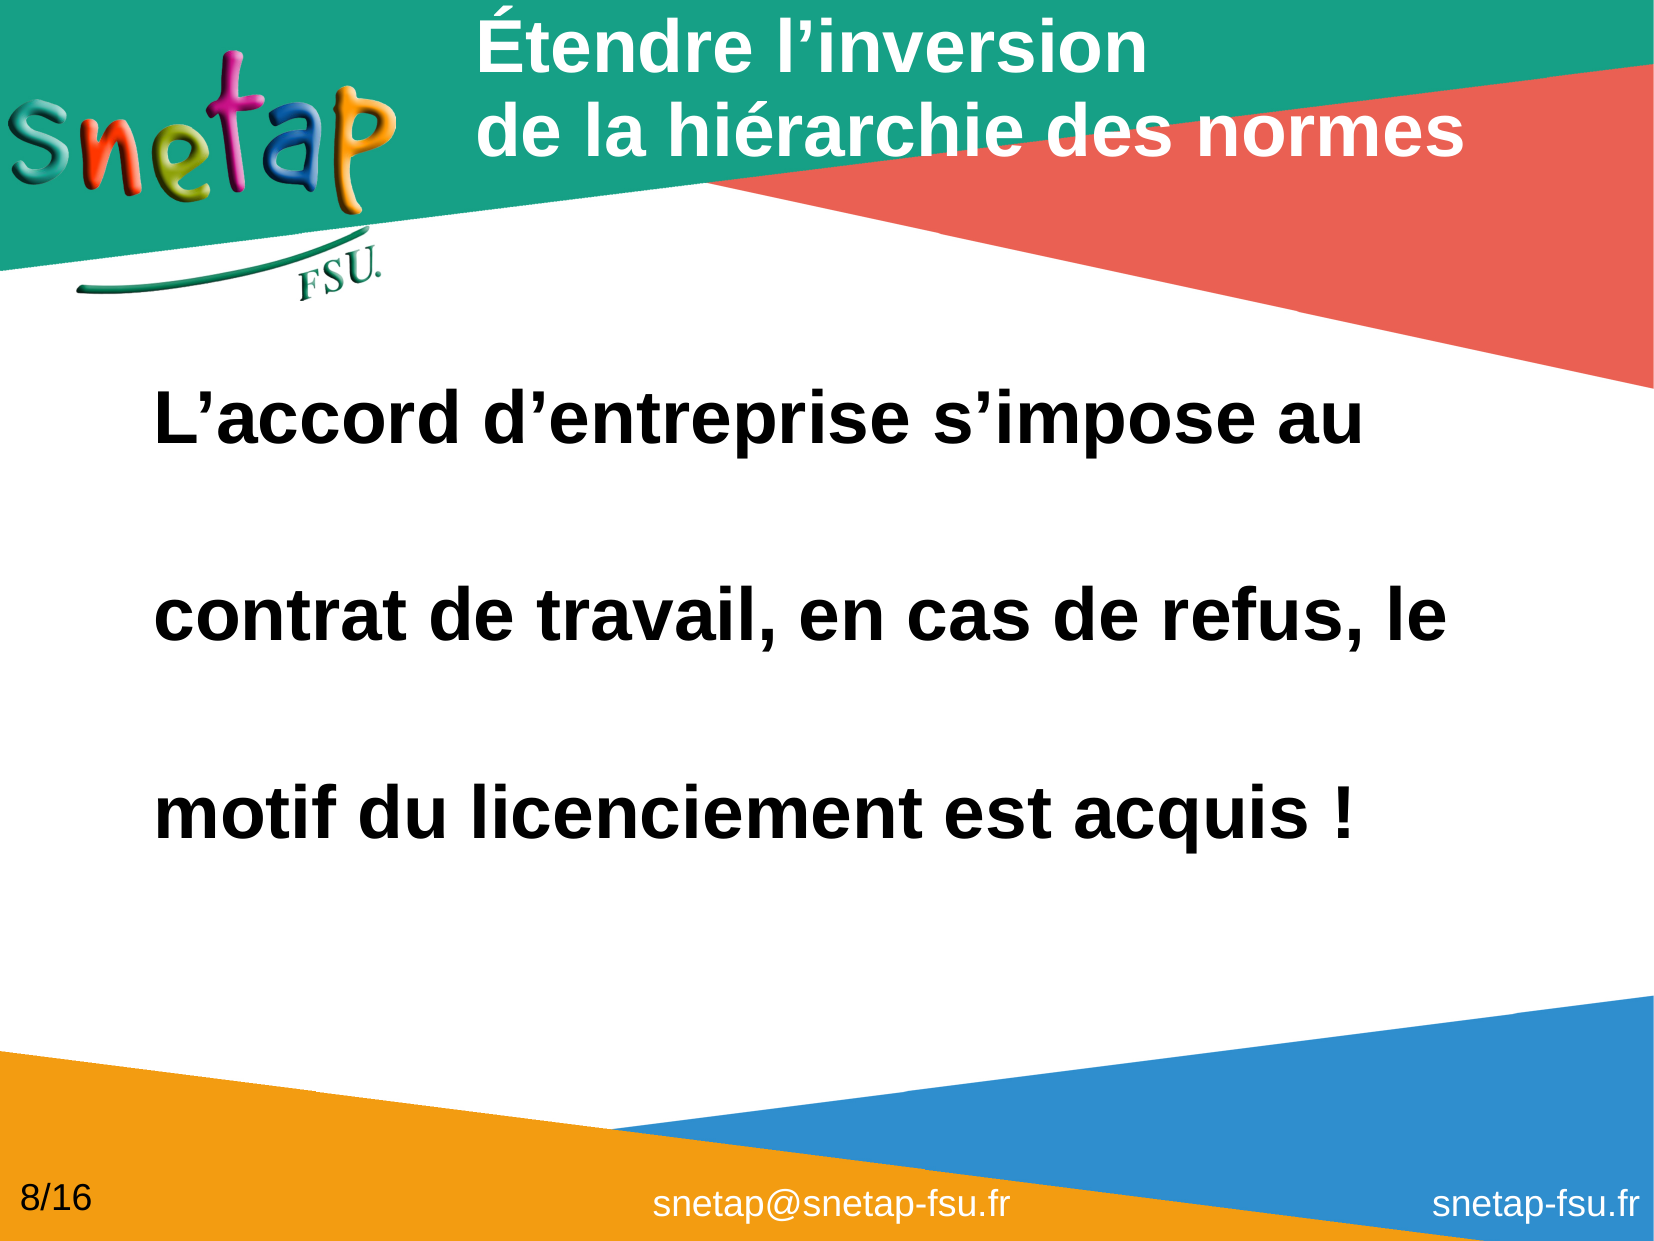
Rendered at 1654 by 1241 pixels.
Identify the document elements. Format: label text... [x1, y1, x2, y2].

list L’accord d’entreprise s’impose au contrat de travail, en cas de refus, le motif du licenciement est acquis ! [82, 290, 1571, 1010]
picture [0, 0, 1654, 1241]
text_box Étendre l’inversion de la hiérarchie des normes [460, 0, 1654, 237]
